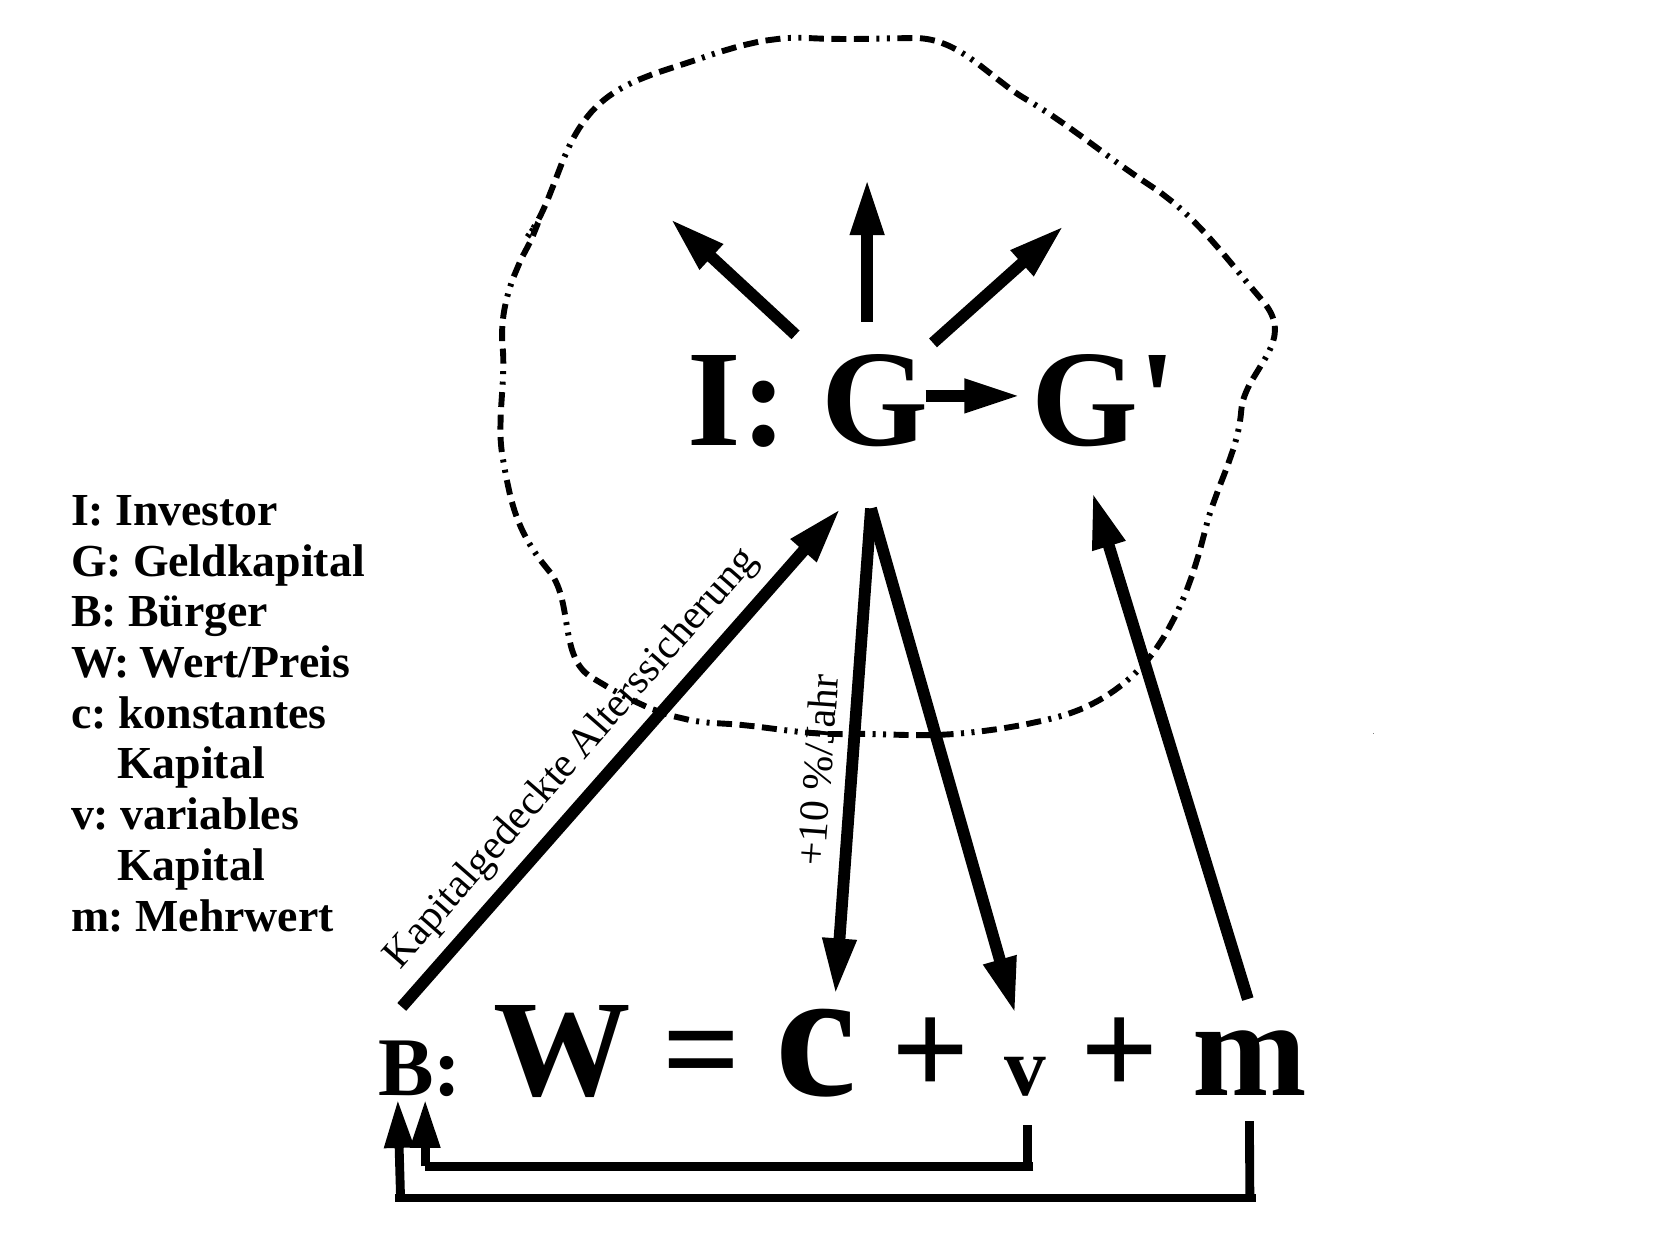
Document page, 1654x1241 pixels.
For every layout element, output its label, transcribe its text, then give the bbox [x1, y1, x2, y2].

text_box Kapitalgedeckte Alterssicherung [359, 478, 819, 993]
text_box +10 %/Jahr [778, 636, 859, 883]
text_box I: Investor G: Geldkapital B: Bürger W: Wert/Preis c: konstantes Kapital v: variables Kapital m: Mehrwert [56, 477, 397, 954]
text_box I: G G' B: W = c + v + m [301, 315, 1374, 1151]
